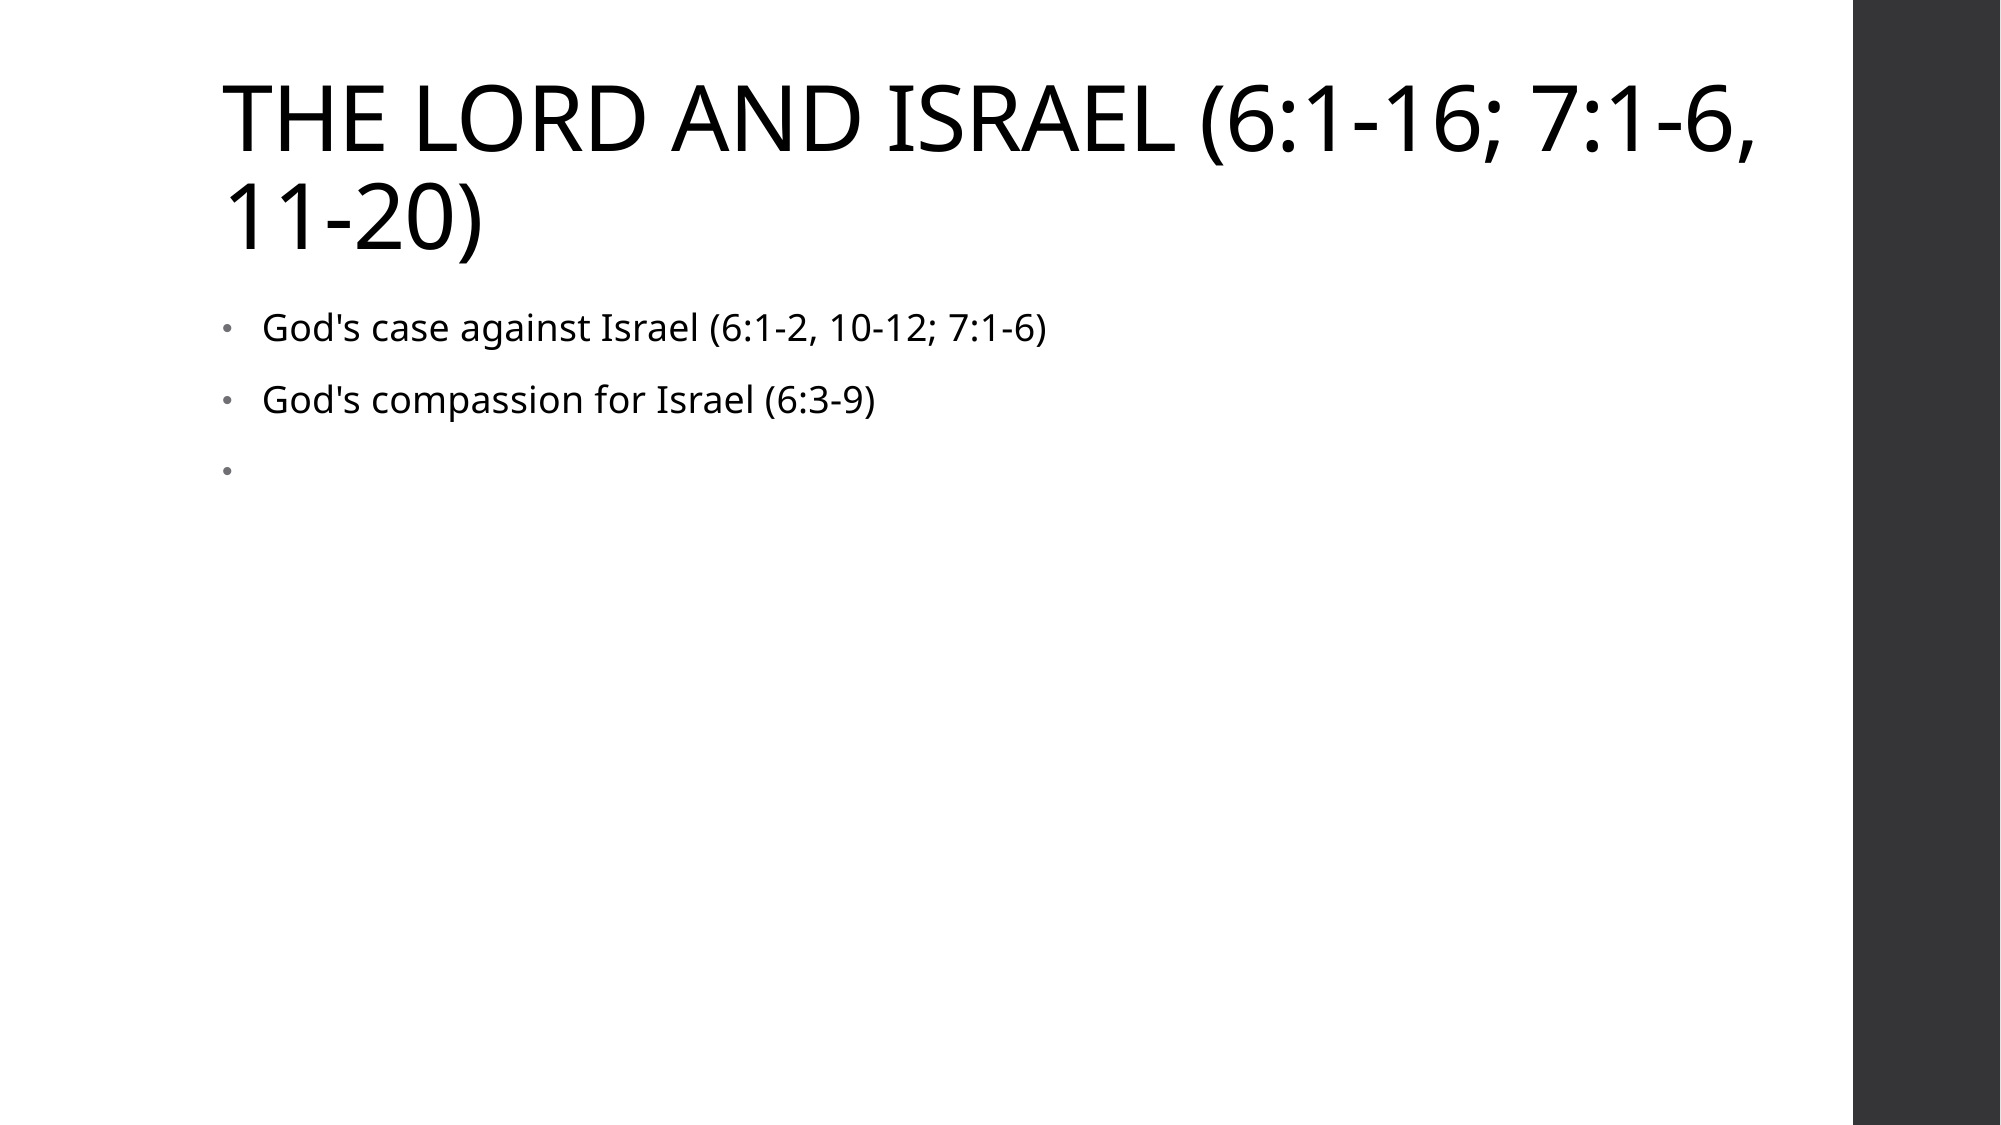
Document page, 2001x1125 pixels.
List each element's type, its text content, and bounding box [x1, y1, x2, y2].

title THE LORD AND ISRAEL (6:1-16; 7:1-6, 11-20) [206, 60, 1797, 278]
list God's case against Israel (6:1-2, 10-12; 7:1-6) God's compassion for Israel (6:3-9) [206, 299, 1617, 1014]
